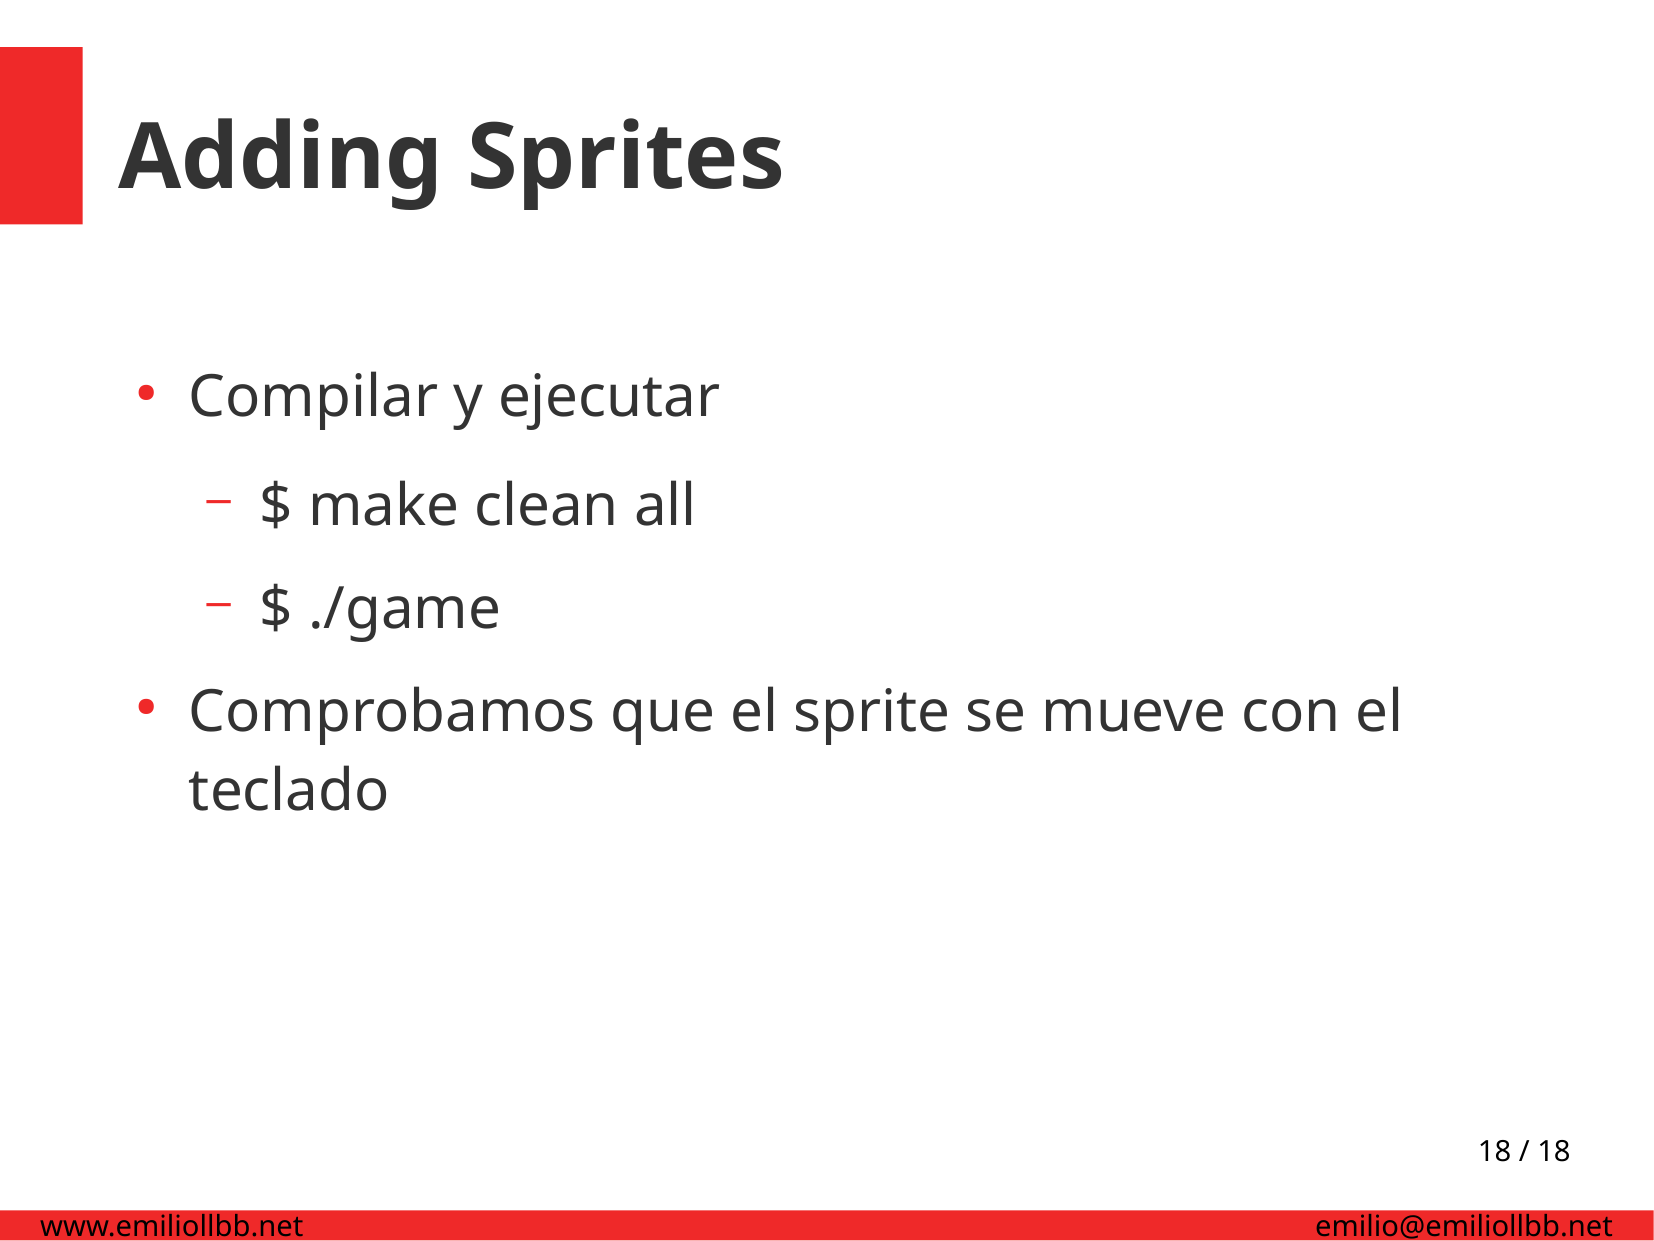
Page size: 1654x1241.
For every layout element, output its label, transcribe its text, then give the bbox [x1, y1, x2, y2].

title Adding Sprites [118, 49, 1571, 257]
list Compilar y ejecutar $ make clean all $ ./game Comprobamos que el sprite se mueve con el teclado [118, 354, 1536, 1074]
